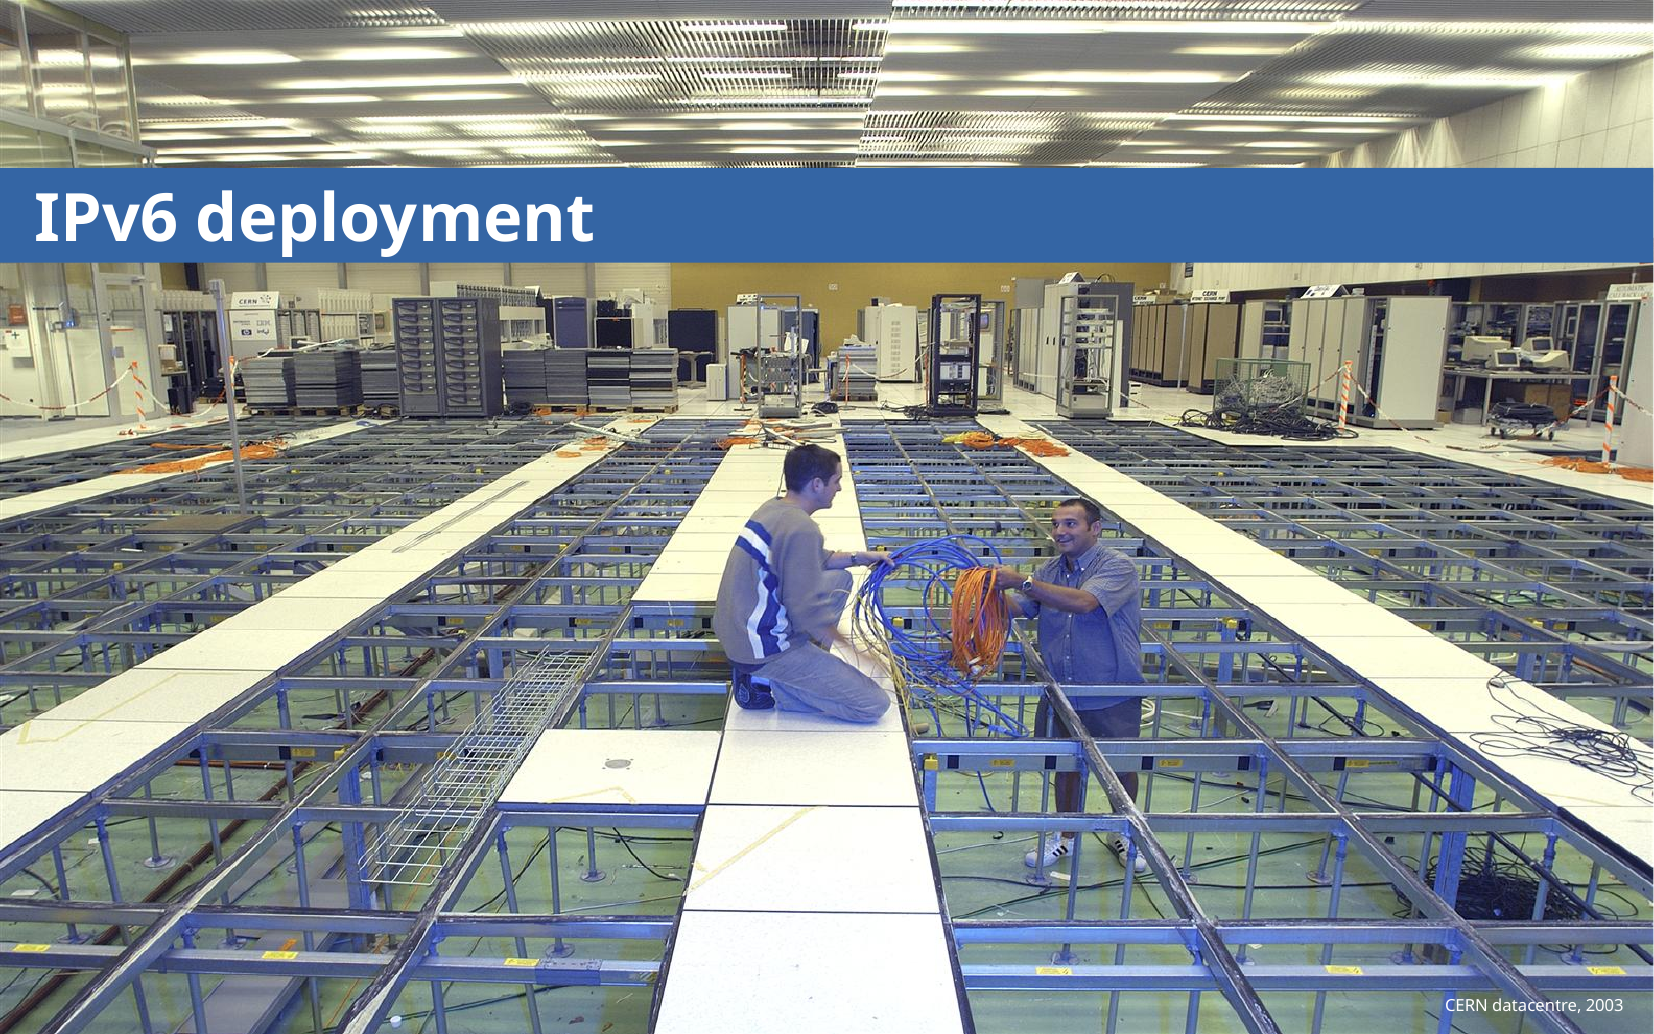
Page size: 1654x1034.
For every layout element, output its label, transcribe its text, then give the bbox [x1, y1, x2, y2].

title IPv6 deployment [0, 167, 1654, 263]
picture [0, 263, 1654, 1034]
picture [0, 0, 1654, 167]
text_box CERN datacentre, 2003 [1368, 986, 1639, 1025]
